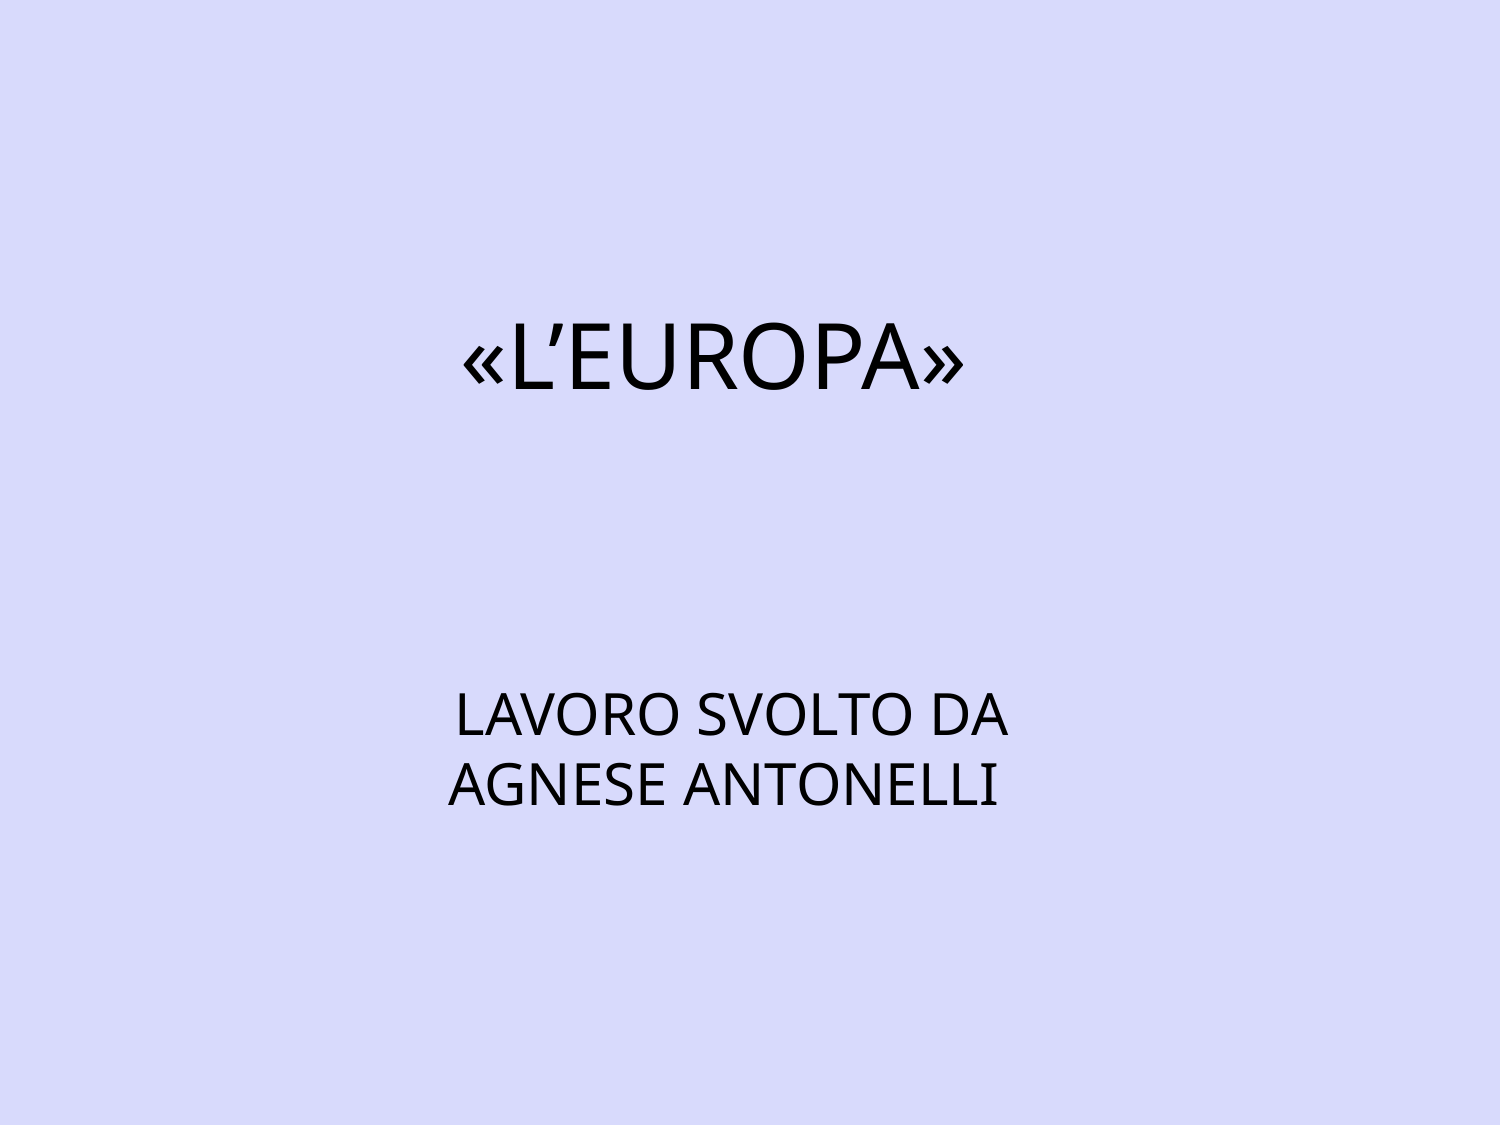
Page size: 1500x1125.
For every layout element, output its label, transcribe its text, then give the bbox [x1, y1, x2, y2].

title «L’EUROPA» [76, 290, 1352, 527]
subtitle LAVORO SVOLTO DA AGNESE ANTONELLI [206, 609, 1257, 898]
